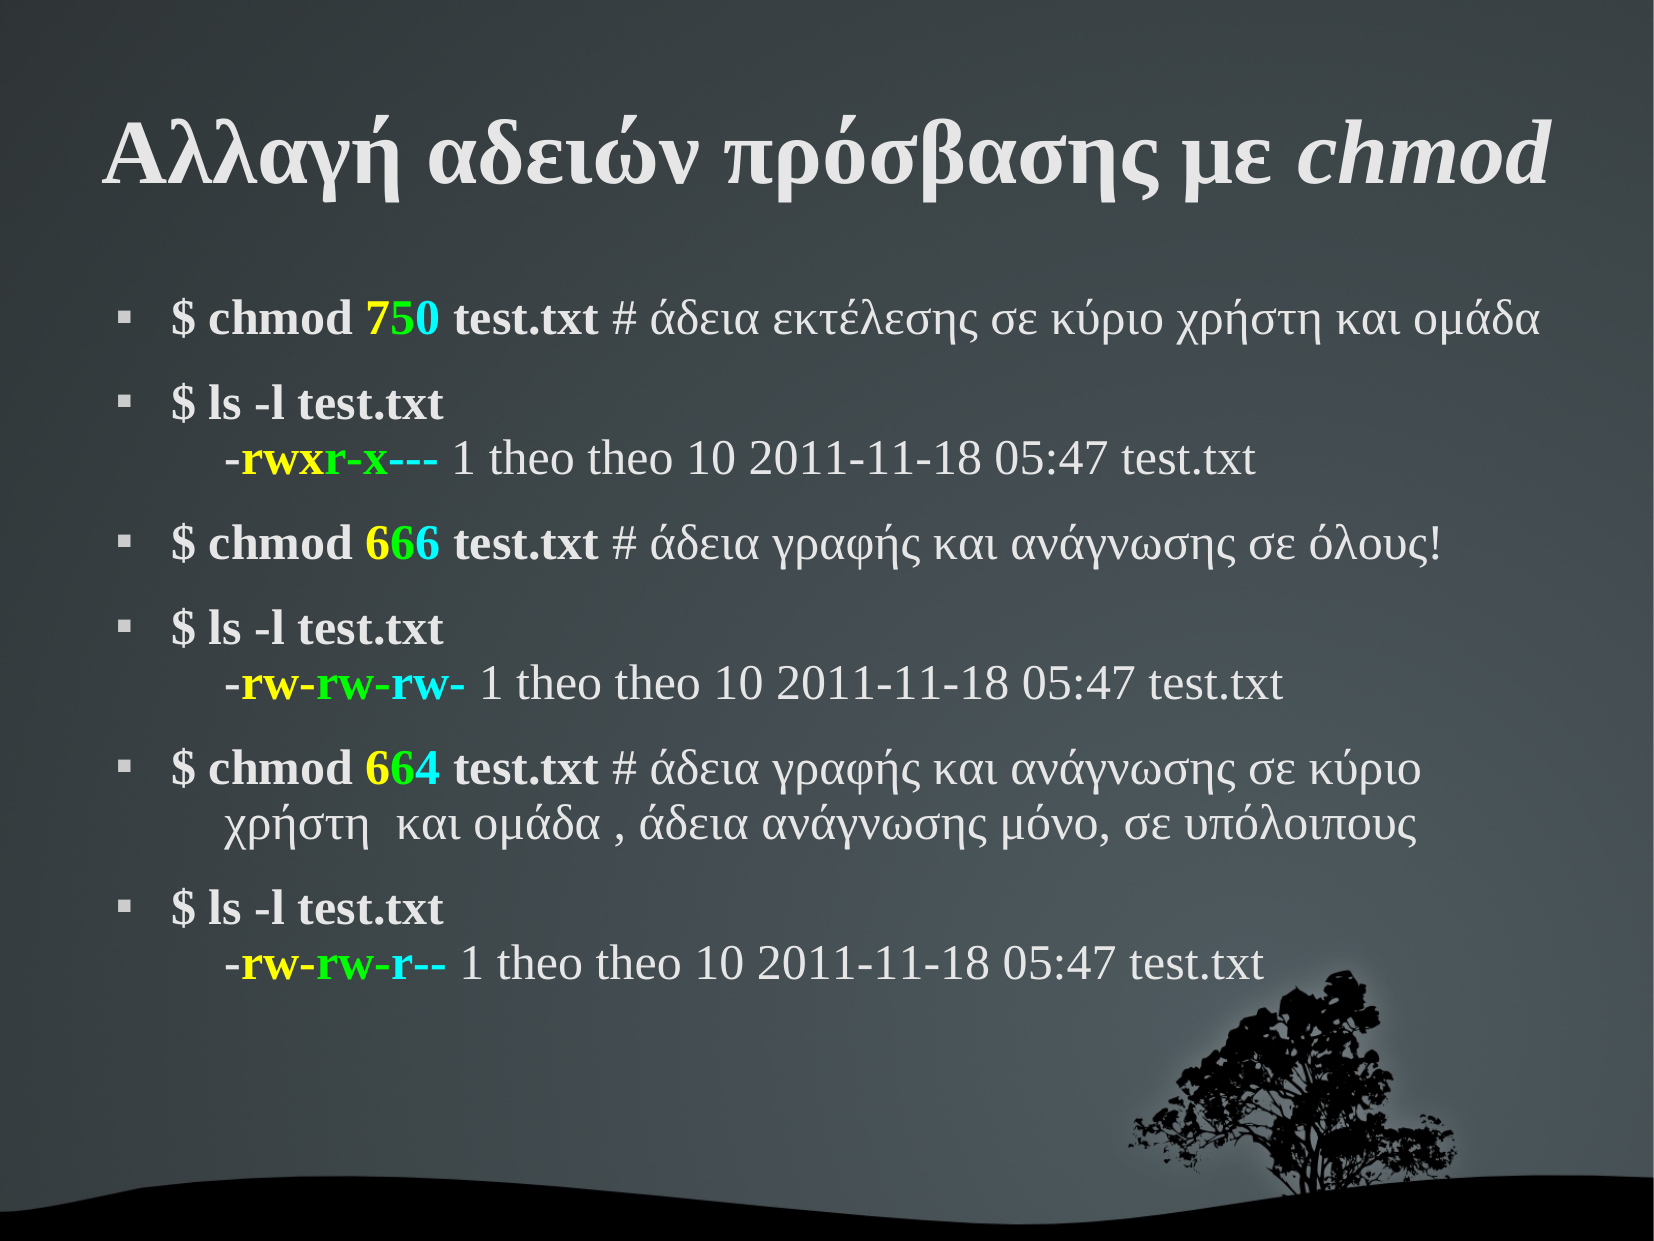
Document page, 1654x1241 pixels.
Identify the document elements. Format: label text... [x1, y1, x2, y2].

list $ chmod 750 test.txt # άδεια εκτέλεσης σε κύριο χρήστη και ομάδα $ ls -l test.txt -rwxr-x--- 1 theo theo 10 2011-11-18 05:47 test.txt $ chmod 666 test.txt # άδεια γραφής και ανάγνωσης σε όλους! $ ls -l test.txt -rw-rw-rw- 1 theo theο 10 2011-11-18 05:47 test.txt $ chmod 664 test.txt # άδεια γραφής και ανάγνωσης σε κύριο χρήστη και ομάδα , άδεια ανάγνωσης μόνο, σε υπόλοιπους $ ls -l test.txt -rw-rw-r-- 1 theo theο 10 2011-11-18 05:47 test.txt [82, 290, 1571, 1109]
title Αλλαγή αδειών πρόσβασης με chmod [82, 49, 1571, 257]
picture [0, 0, 1654, 1241]
